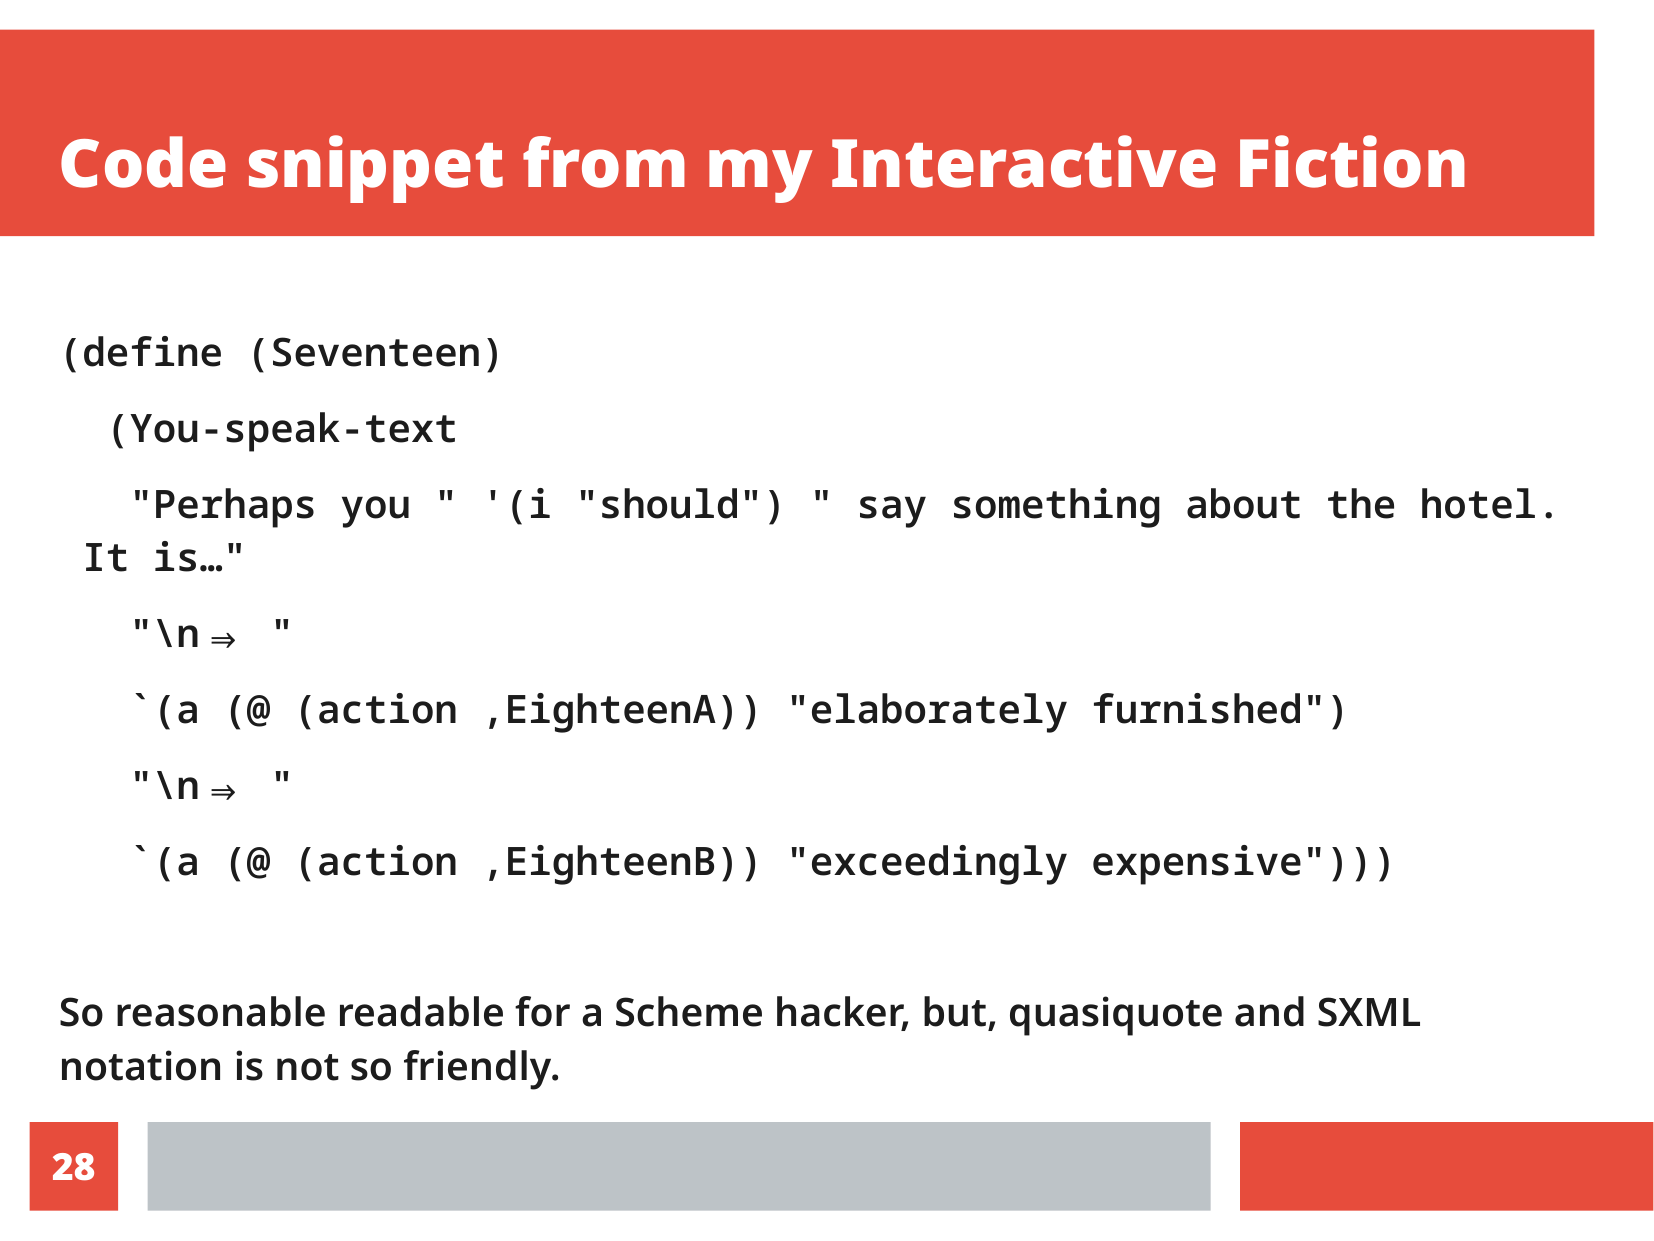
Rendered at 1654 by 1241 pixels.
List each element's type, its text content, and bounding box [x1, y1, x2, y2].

title Code snippet from my Interactive Fiction [59, 59, 1595, 207]
list (define (Seventeen) (You-speak-text "Perhaps you " '(i "should") " say something about the hotel. It is…" "\n⇒ " `(a (@ (action ,EighteenA)) "elaborately furnished") "\n⇒ " `(a (@ (action ,EighteenB)) "exceedingly expensive"))) So reasonable readable for a Scheme hacker, but, quasiquote and SXML notation is not so friendly. [59, 324, 1565, 1093]
